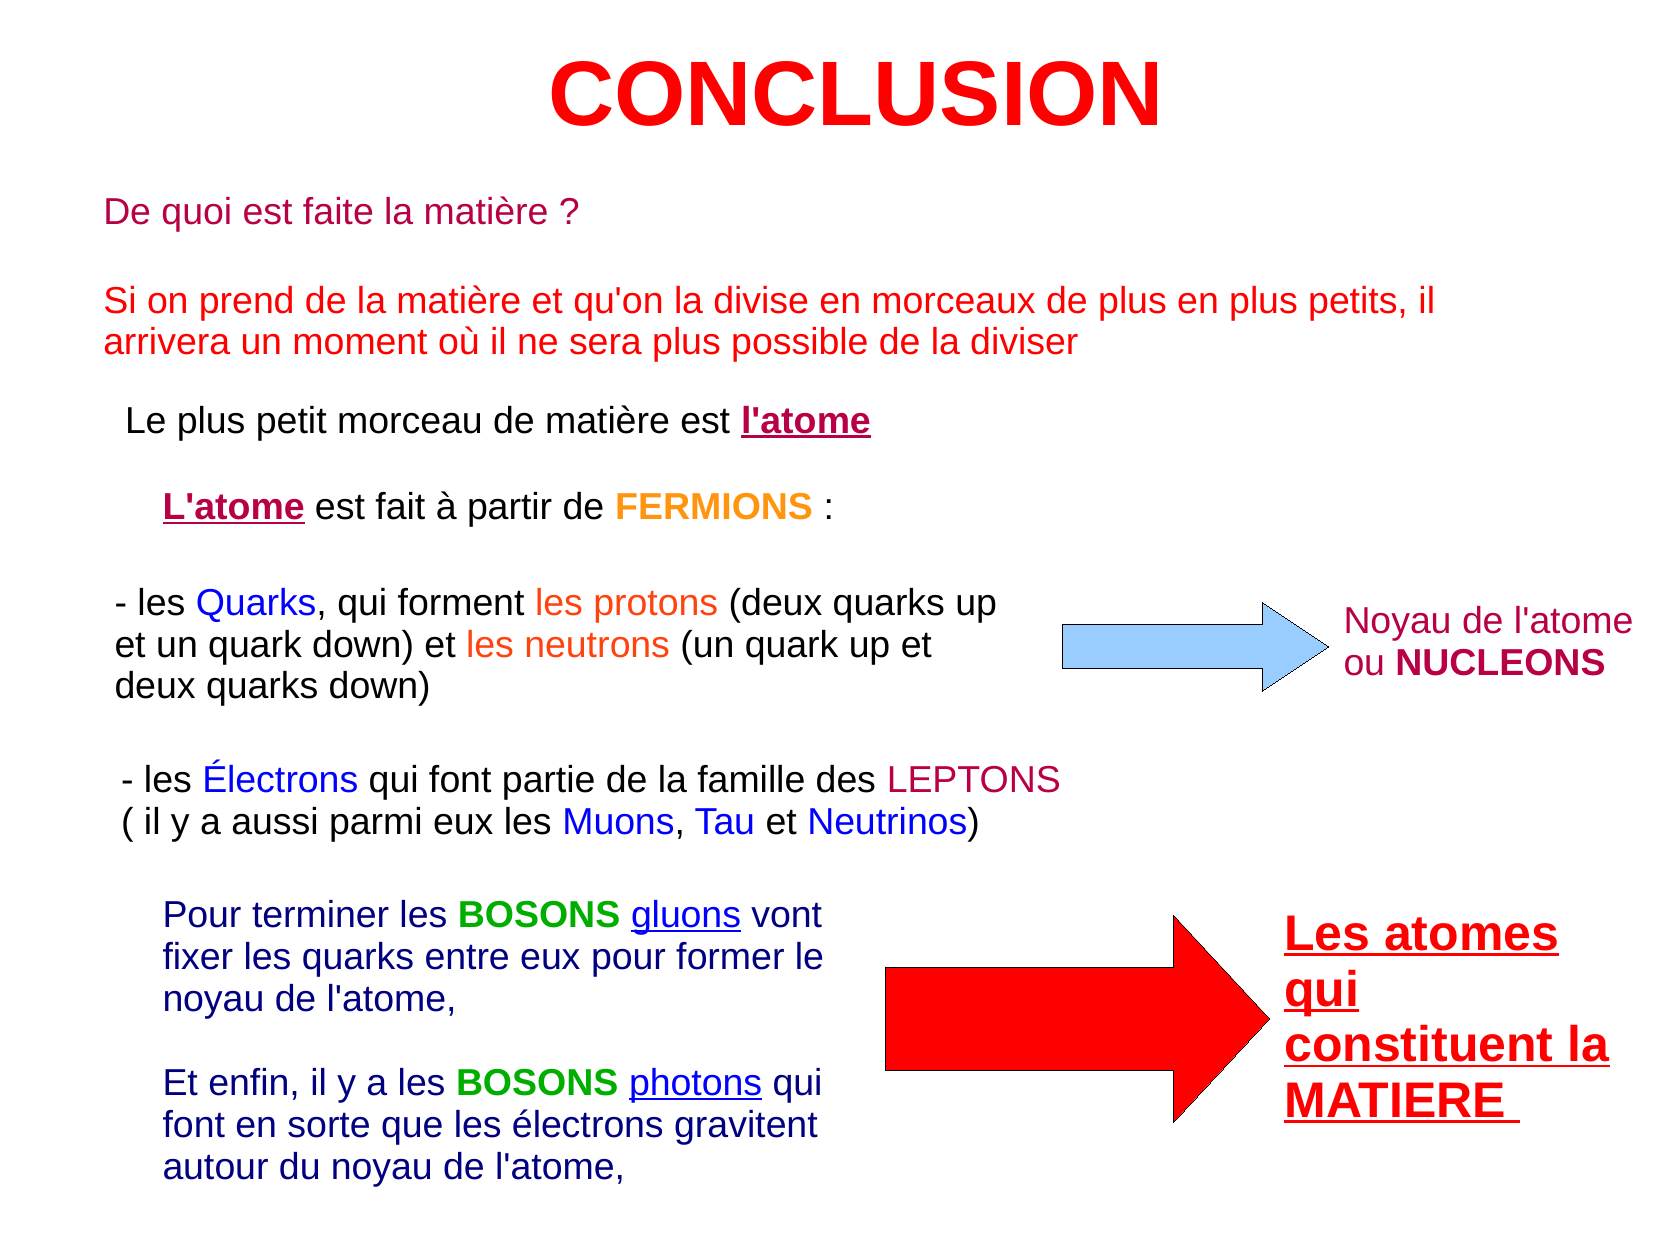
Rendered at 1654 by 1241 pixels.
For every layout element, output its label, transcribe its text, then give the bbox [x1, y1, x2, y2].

text_box Le plus petit morceau de matière est l'atome [110, 391, 886, 450]
text_box - les Électrons qui font partie de la famille des LEPTONS ( il y a aussi parmi eux les Muons, Tau et Neutrinos) [106, 750, 1081, 850]
text_box [1062, 602, 1328, 692]
text_box [885, 915, 1269, 1123]
text_box De quoi est faite la matière ? [88, 183, 1477, 240]
text_box Si on prend de la matière et qu'on la divise en morceaux de plus en plus petits, il arrivera un moment où il ne sera plus possible de la diviser [88, 271, 1506, 371]
text_box - les Quarks, qui forment les protons (deux quarks up et un quark down) et les neutrons (un quark up et deux quarks down) [99, 573, 1034, 715]
text_box L'atome est fait à partir de FERMIONS : [147, 478, 857, 537]
text_box CONCLUSION [177, 35, 1536, 153]
text_box Les atomes qui constituent la MATIERE [1269, 897, 1654, 1141]
text_box Noyau de l'atome ou NUCLEONS [1328, 592, 1654, 693]
text_box Pour terminer les BOSONS gluons vont fixer les quarks entre eux pour former le noyau de l'atome, Et enfin, il y a les BOSONS photons qui font en sorte que les électrons gravitent autour du noyau de l'atome, [147, 886, 857, 1241]
